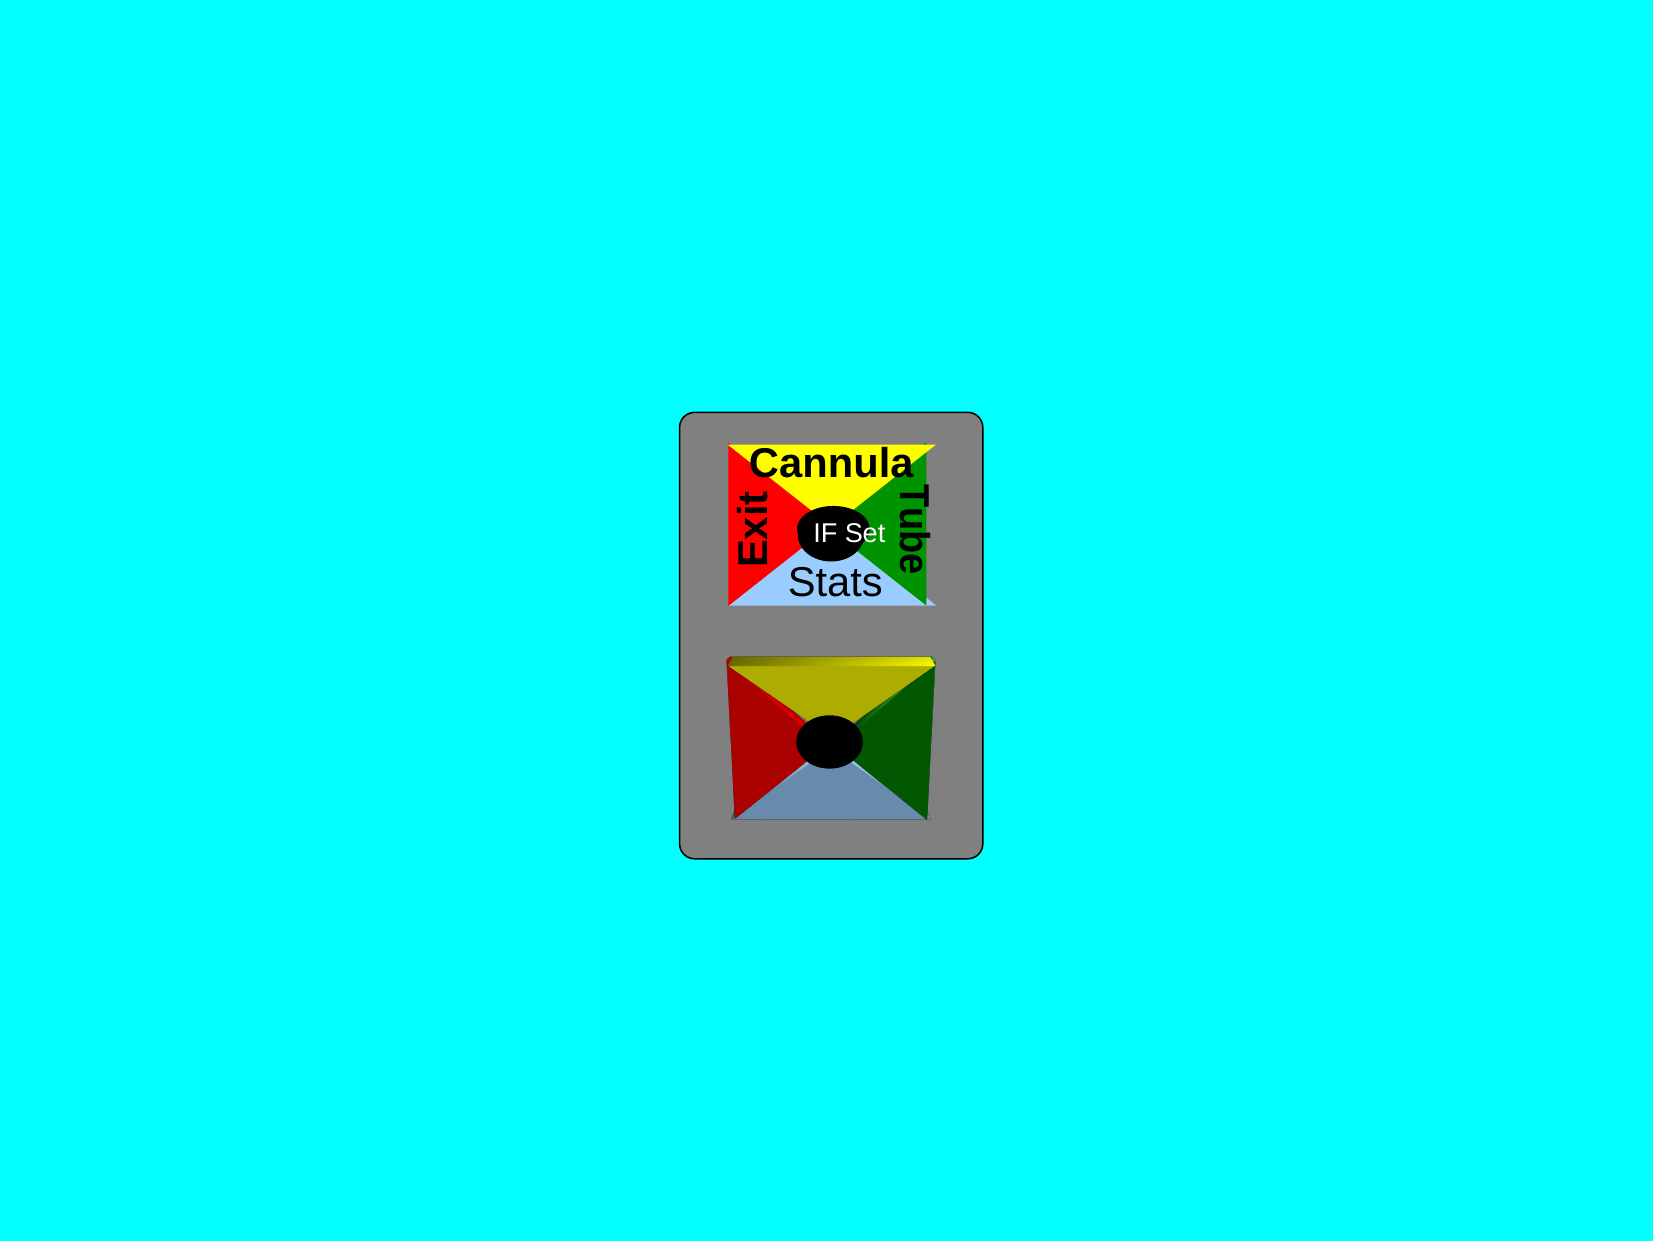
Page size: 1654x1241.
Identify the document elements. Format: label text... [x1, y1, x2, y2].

text_box [679, 412, 983, 859]
text_box Cannula [765, 430, 898, 492]
text_box Tube [905, 538, 918, 546]
text_box IF Set [798, 508, 867, 540]
text_box Exit [720, 445, 775, 614]
text_box Tube [905, 457, 947, 603]
text_box Stats [775, 549, 896, 582]
